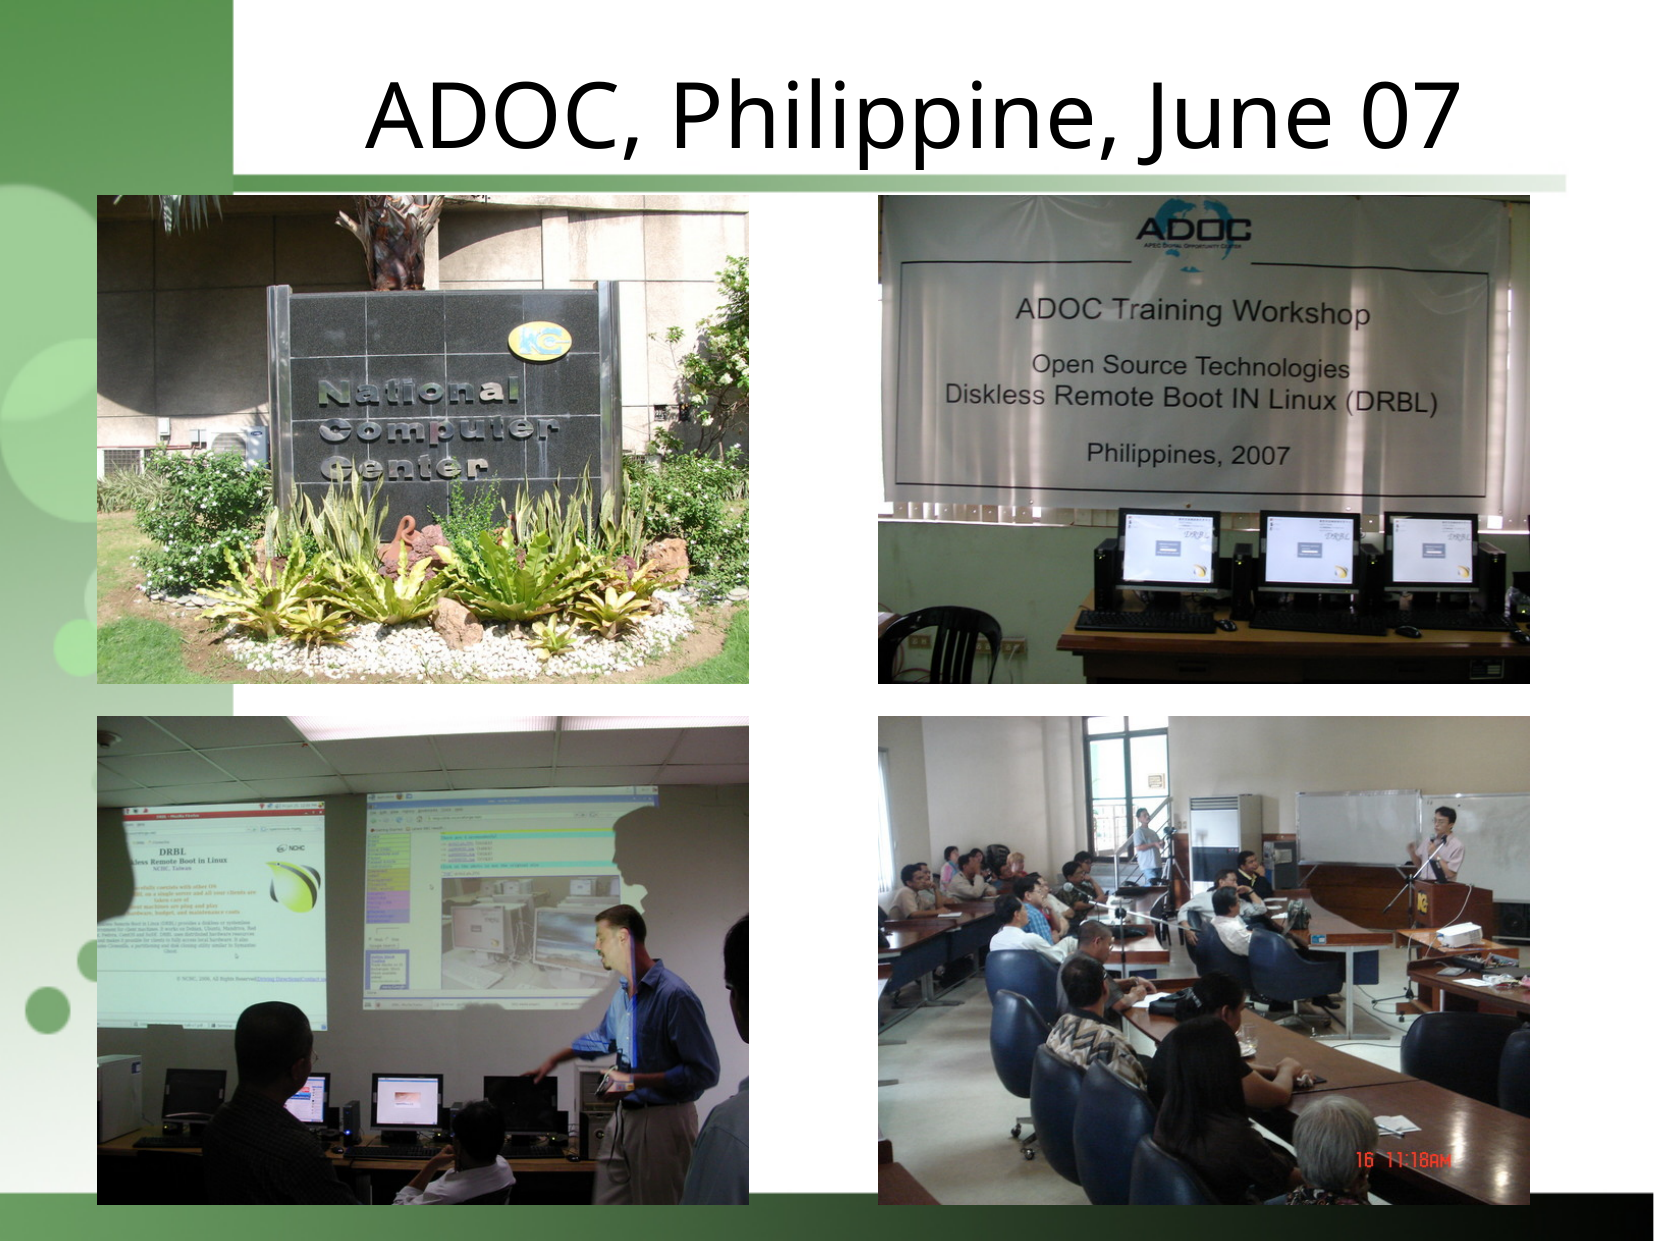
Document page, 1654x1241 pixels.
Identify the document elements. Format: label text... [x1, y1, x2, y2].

picture [0, 0, 1654, 1241]
title ADOC, Philippine, June 07 [236, 49, 1595, 178]
